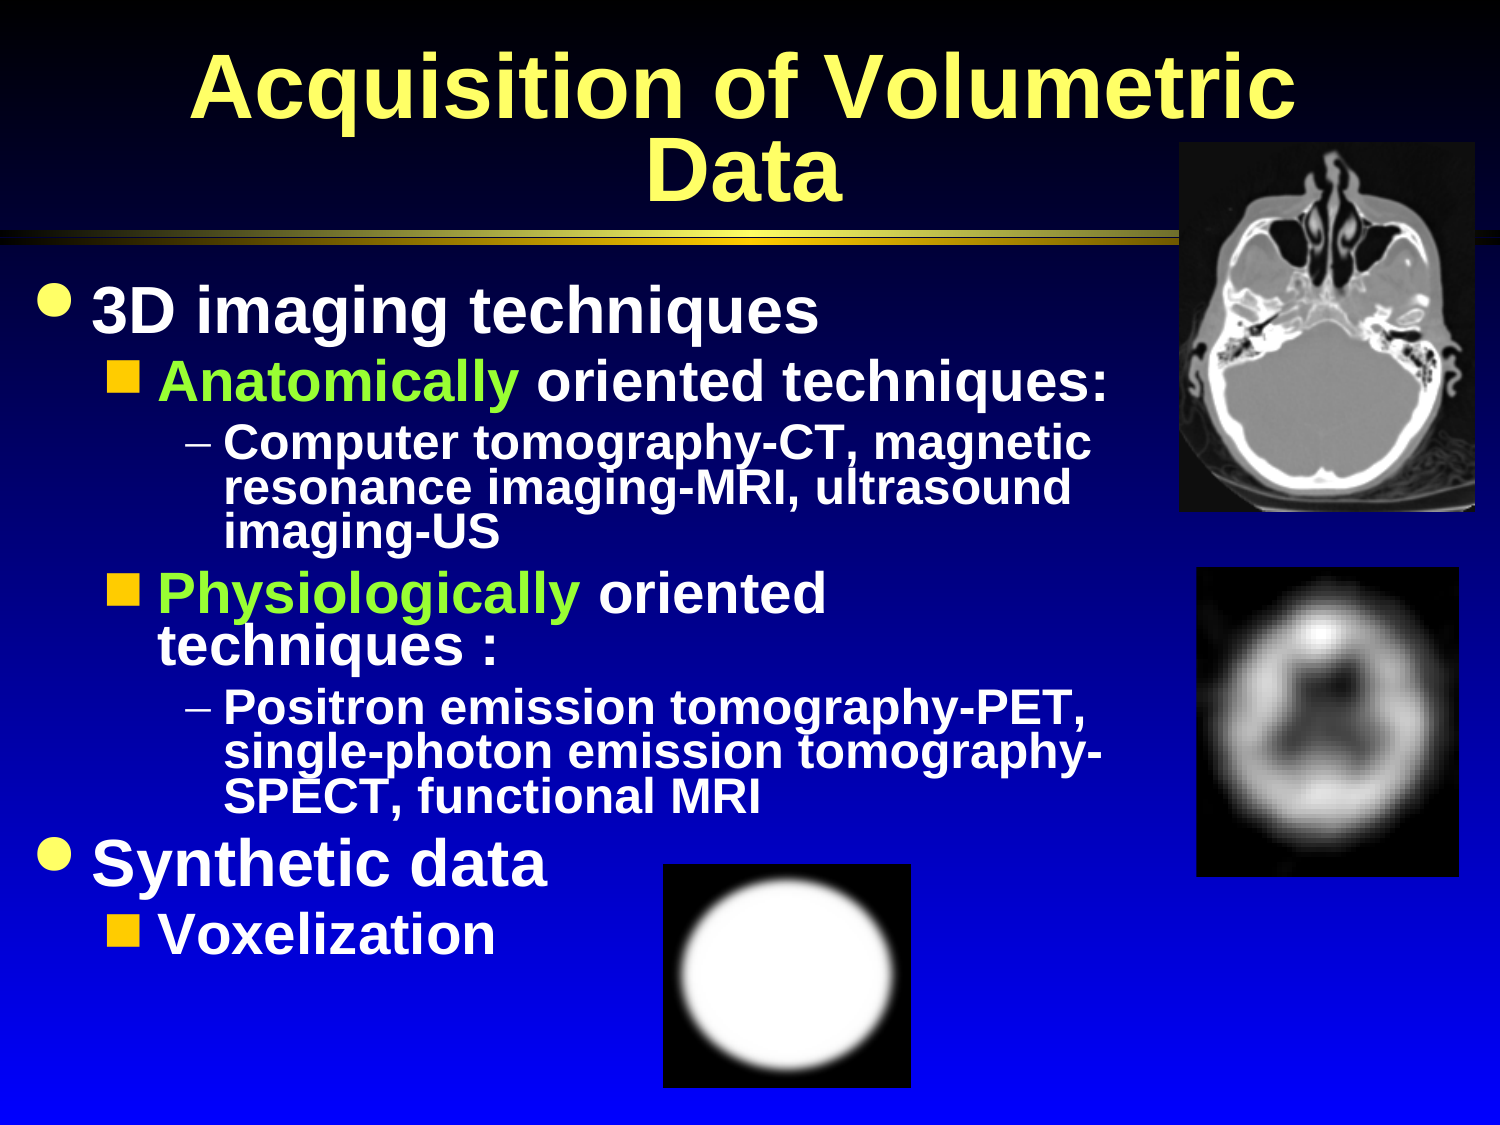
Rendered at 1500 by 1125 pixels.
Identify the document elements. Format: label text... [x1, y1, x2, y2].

picture [1196, 567, 1459, 877]
picture [663, 864, 911, 1088]
picture [1179, 142, 1475, 512]
title Acquisition of Volumetric Data [99, 0, 1388, 225]
list 3D imaging techniques Anatomically oriented techniques: Computer tomography-CT, magnetic resonance imaging-MRI, ultrasound imaging-US Physiologically oriented techniques : Positron emission tomography-PET, single-photon emission tomography-SPECT, functional MRI Synthetic data Voxelization [20, 277, 1201, 988]
